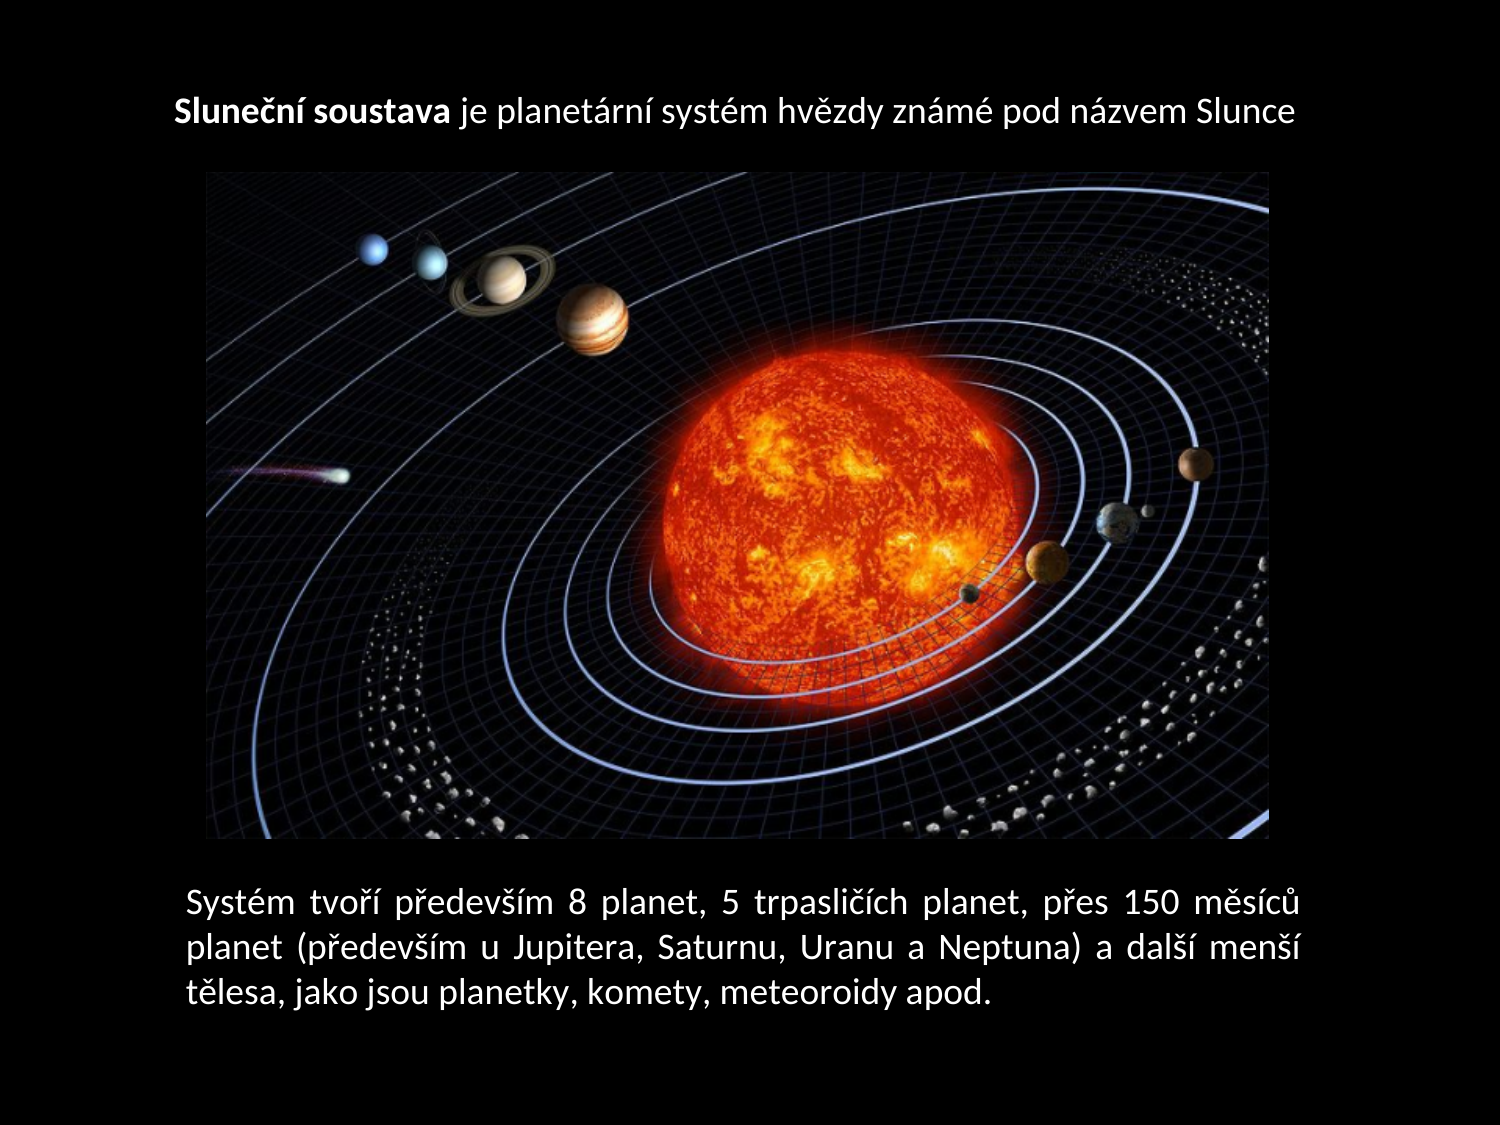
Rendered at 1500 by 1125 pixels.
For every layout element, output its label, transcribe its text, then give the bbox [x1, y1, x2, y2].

text_box Sluneční soustava je planetární systém hvězdy známé pod názvem Slunce [159, 78, 1424, 139]
picture [206, 172, 1269, 840]
text_box Systém tvoří především 8 planet, 5 trpasličích planet, přes 150 měsíců planet (především u Jupitera, Saturnu, Uranu a Neptuna) a další menší tělesa, jako jsou planetky, komety, meteoroidy apod. [171, 869, 1317, 1020]
